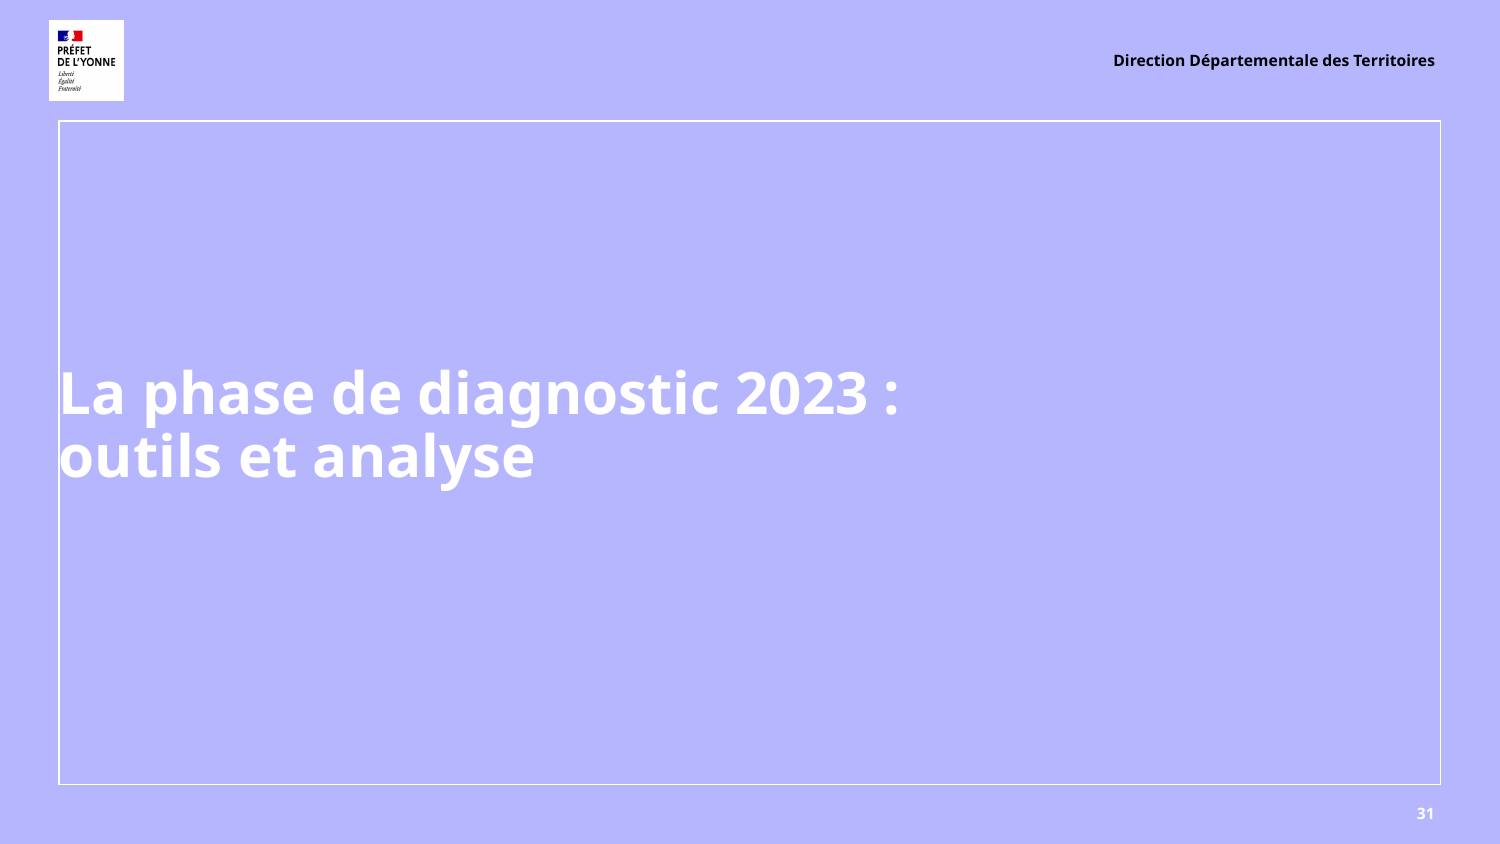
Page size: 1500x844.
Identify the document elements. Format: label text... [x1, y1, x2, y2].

title La phase de diagnostic 2023 : outils et analyse [59, 121, 1441, 785]
picture [49, 20, 124, 101]
